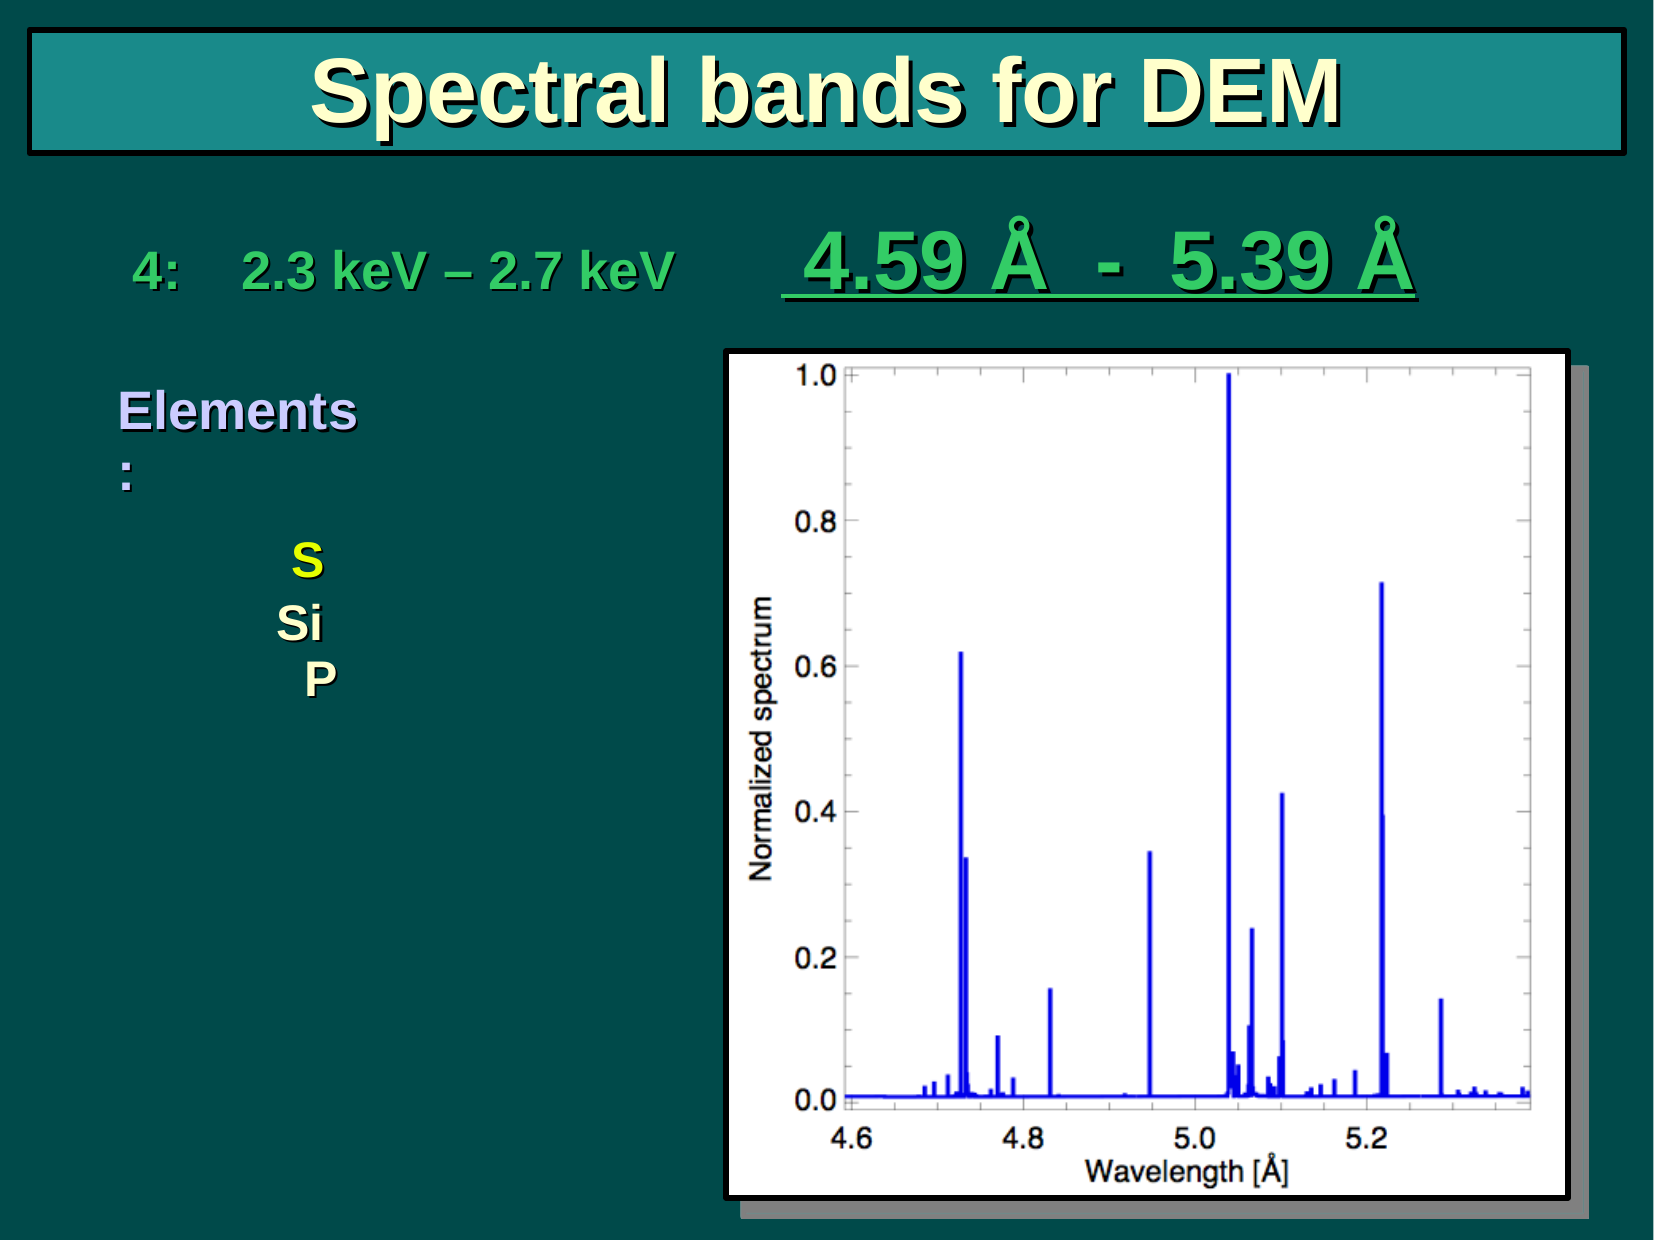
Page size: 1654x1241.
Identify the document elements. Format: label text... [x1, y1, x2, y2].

text_box 4: 2.3 keV – 2.7 keV 4.59 Å - 5.39 Å [118, 206, 1536, 315]
text_box Spectral bands for DEM [29, 29, 1625, 153]
text_box Elements: S Si P [102, 373, 387, 877]
picture [729, 354, 1565, 1195]
